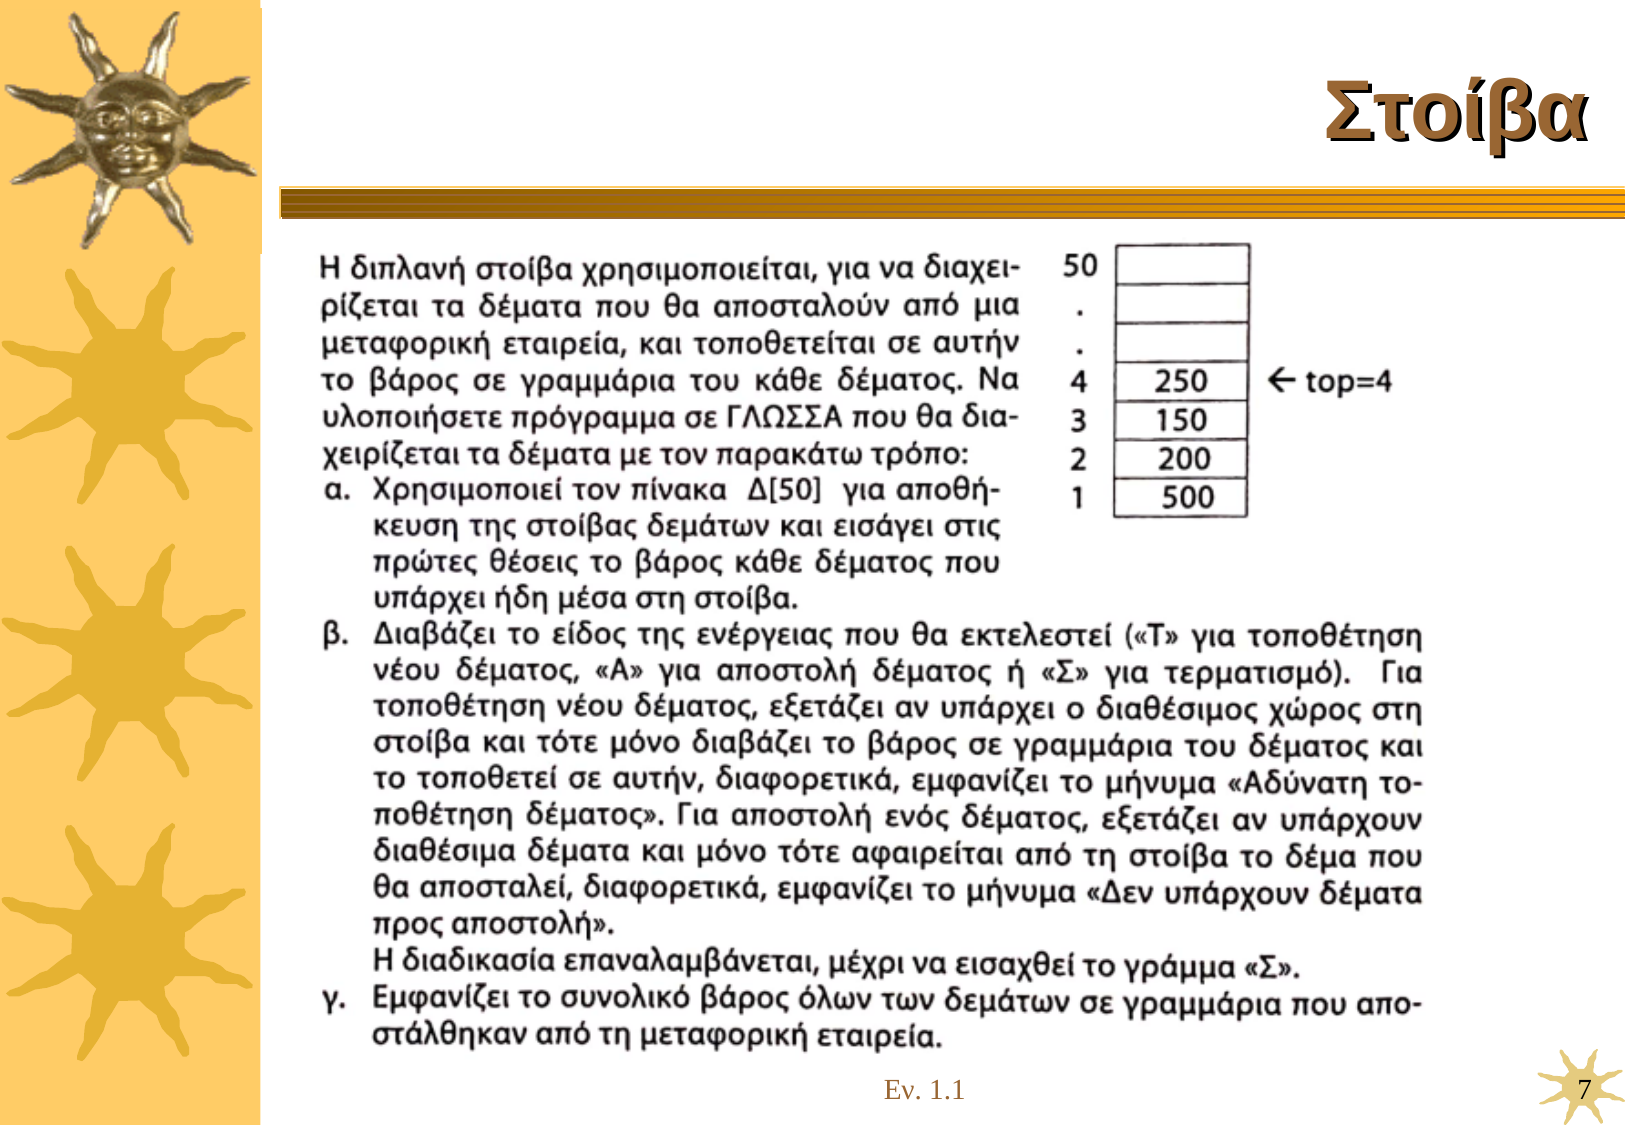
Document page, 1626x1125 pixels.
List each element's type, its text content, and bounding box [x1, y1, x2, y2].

text_box Στοίβα [0, 0, 1625, 163]
picture [301, 236, 1438, 1063]
picture [1, 163, 262, 254]
